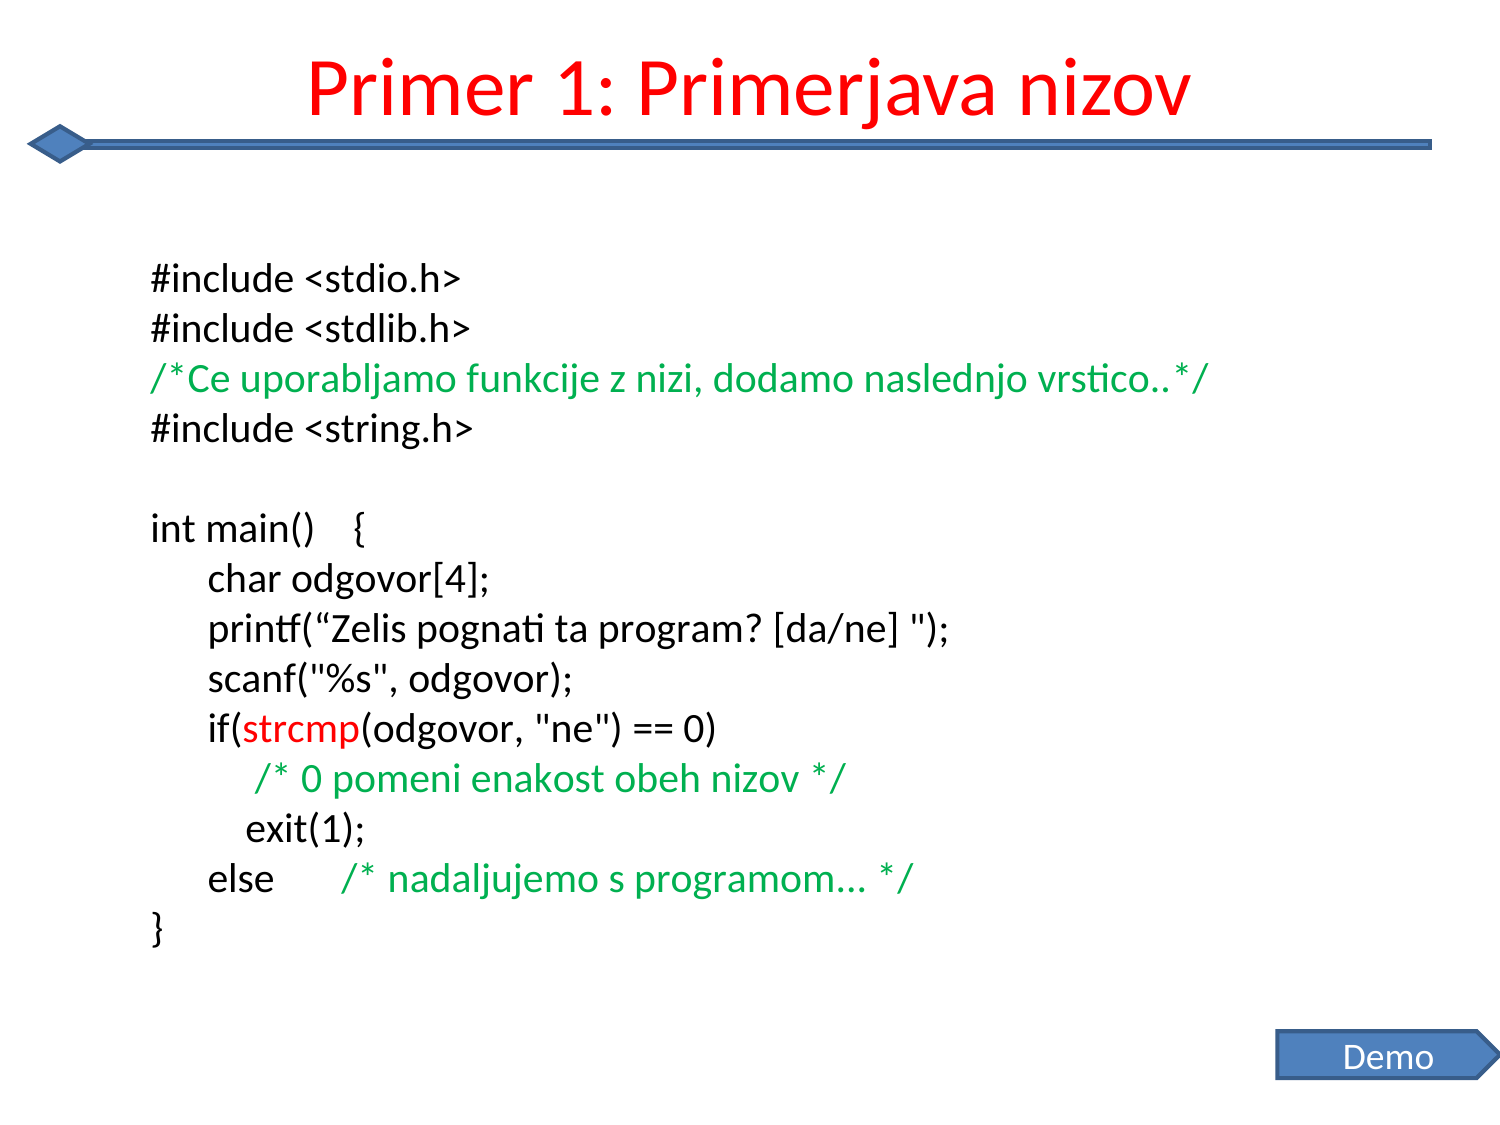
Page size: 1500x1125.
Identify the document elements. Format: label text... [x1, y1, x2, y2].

text_box #include <stdio.h> #include <stdlib.h> /*Ce uporabljamo funkcije z nizi, dodamo naslednjo vrstico..*/ #include <string.h> int main() { char odgovor[4]; printf(“Zelis pognati ta program? [da/ne] "); scanf("%s", odgovor); if(strcmp(odgovor, "ne") == 0) /* 0 pomeni enakost obeh nizov */ exit(1); else /* nadaljujemo s programom... */ } [135, 243, 1375, 1002]
text_box Demo [1277, 1031, 1500, 1079]
title Primer 1: Primerjava nizov [75, 23, 1426, 141]
